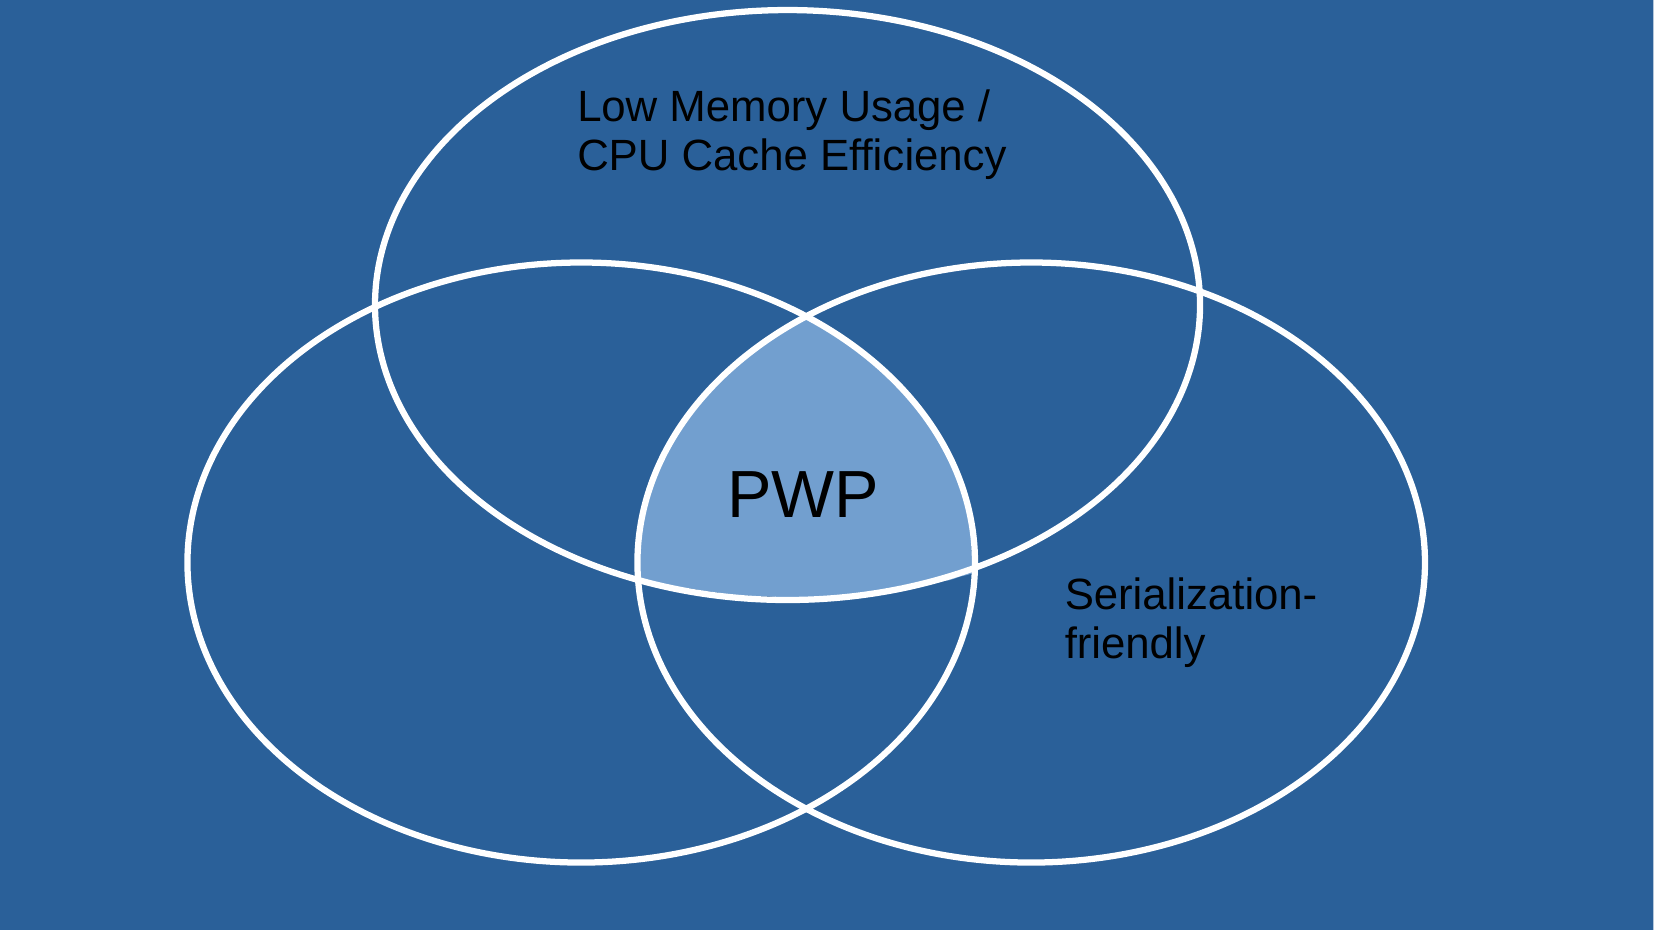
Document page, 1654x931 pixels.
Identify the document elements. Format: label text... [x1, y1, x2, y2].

text_box [641, 321, 971, 591]
text_box Serialization- friendly [1050, 562, 1501, 676]
text_box Low Memory Usage / CPU Cache Efficiency [562, 75, 1051, 237]
text_box PWP [712, 450, 901, 595]
